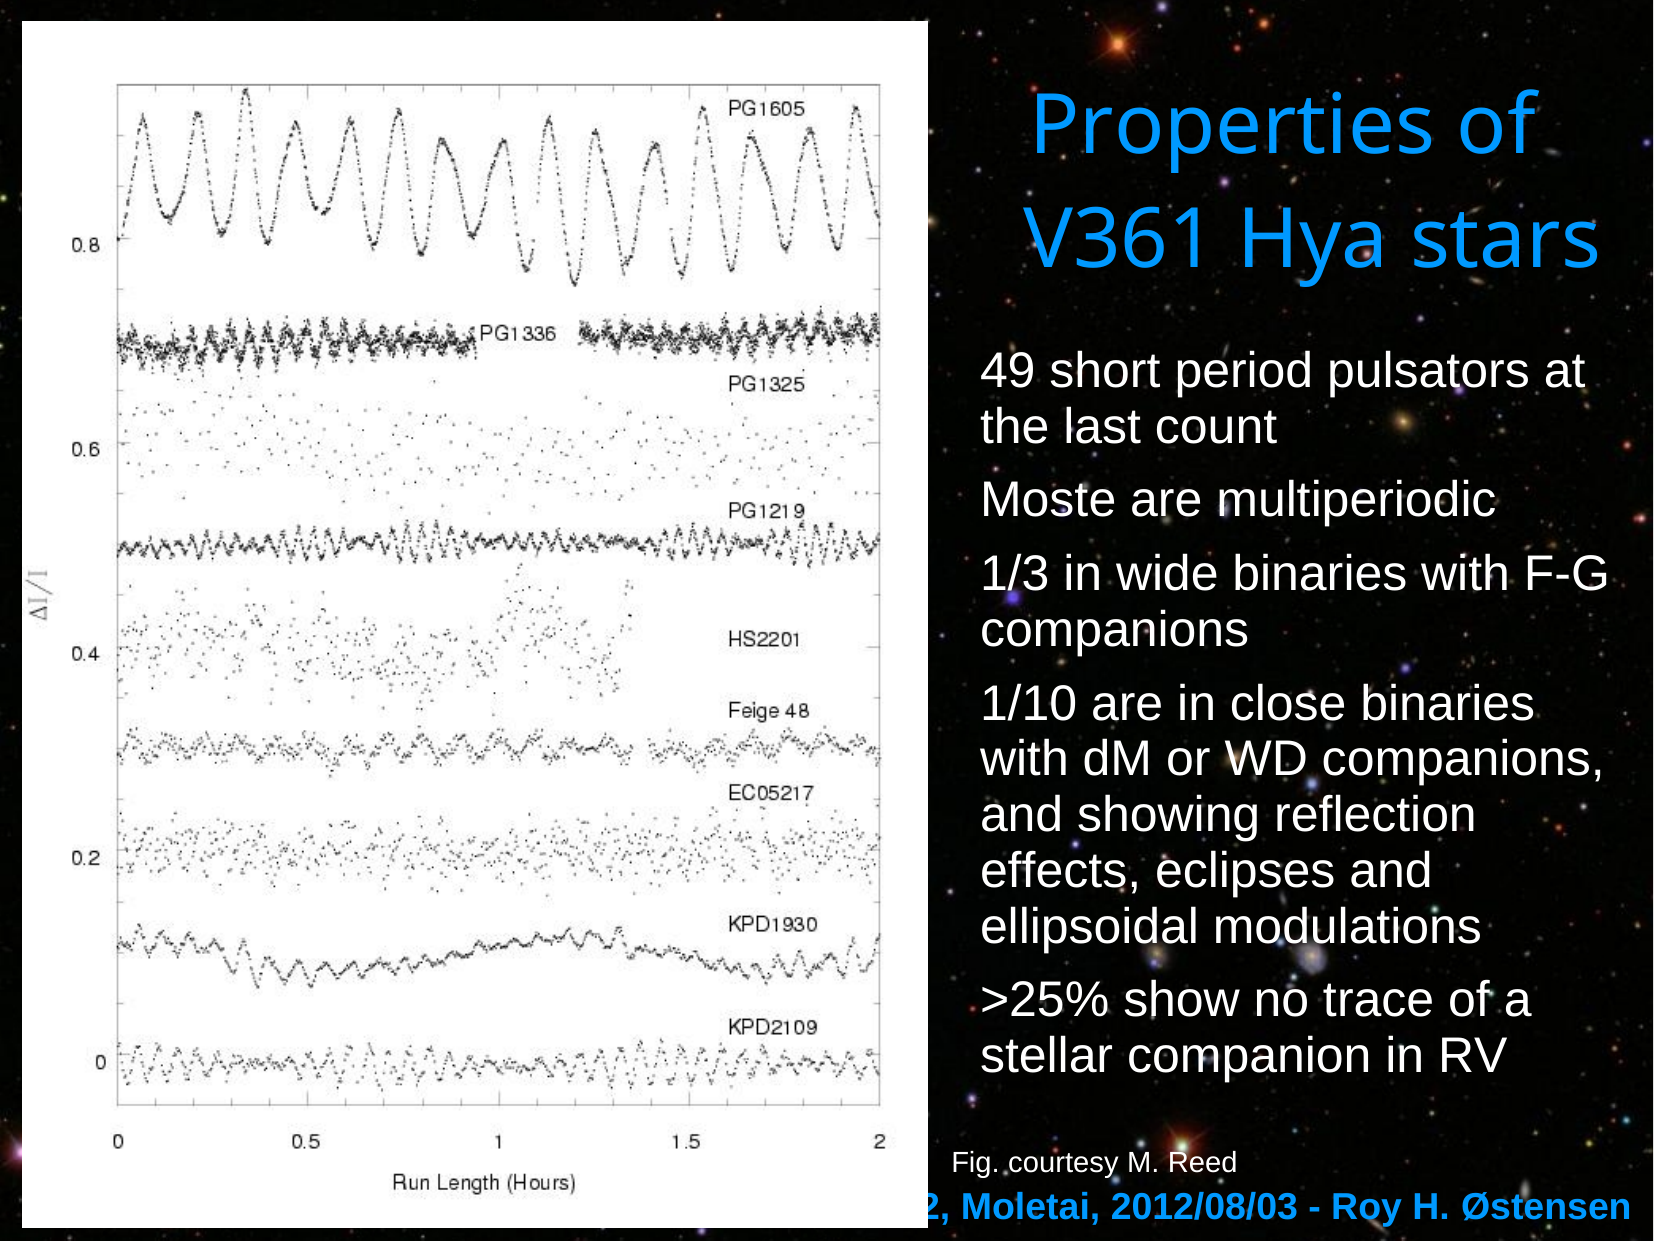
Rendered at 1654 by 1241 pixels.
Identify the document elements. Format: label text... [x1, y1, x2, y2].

picture [0, 0, 1654, 1241]
text_box Fig. courtesy M. Reed [936, 1138, 1419, 1188]
list 49 short period pulsators at the last count Moste are multiperiodic 1/3 in wide binaries with F-G companions 1/10 are in close binaries with dM or WD companions, and showing reflection effects, eclipses and ellipsoidal modulations >25% show no trace of a stellar companion in RV [980, 342, 1622, 1105]
title Properties of V361 Hya stars [930, 74, 1636, 282]
